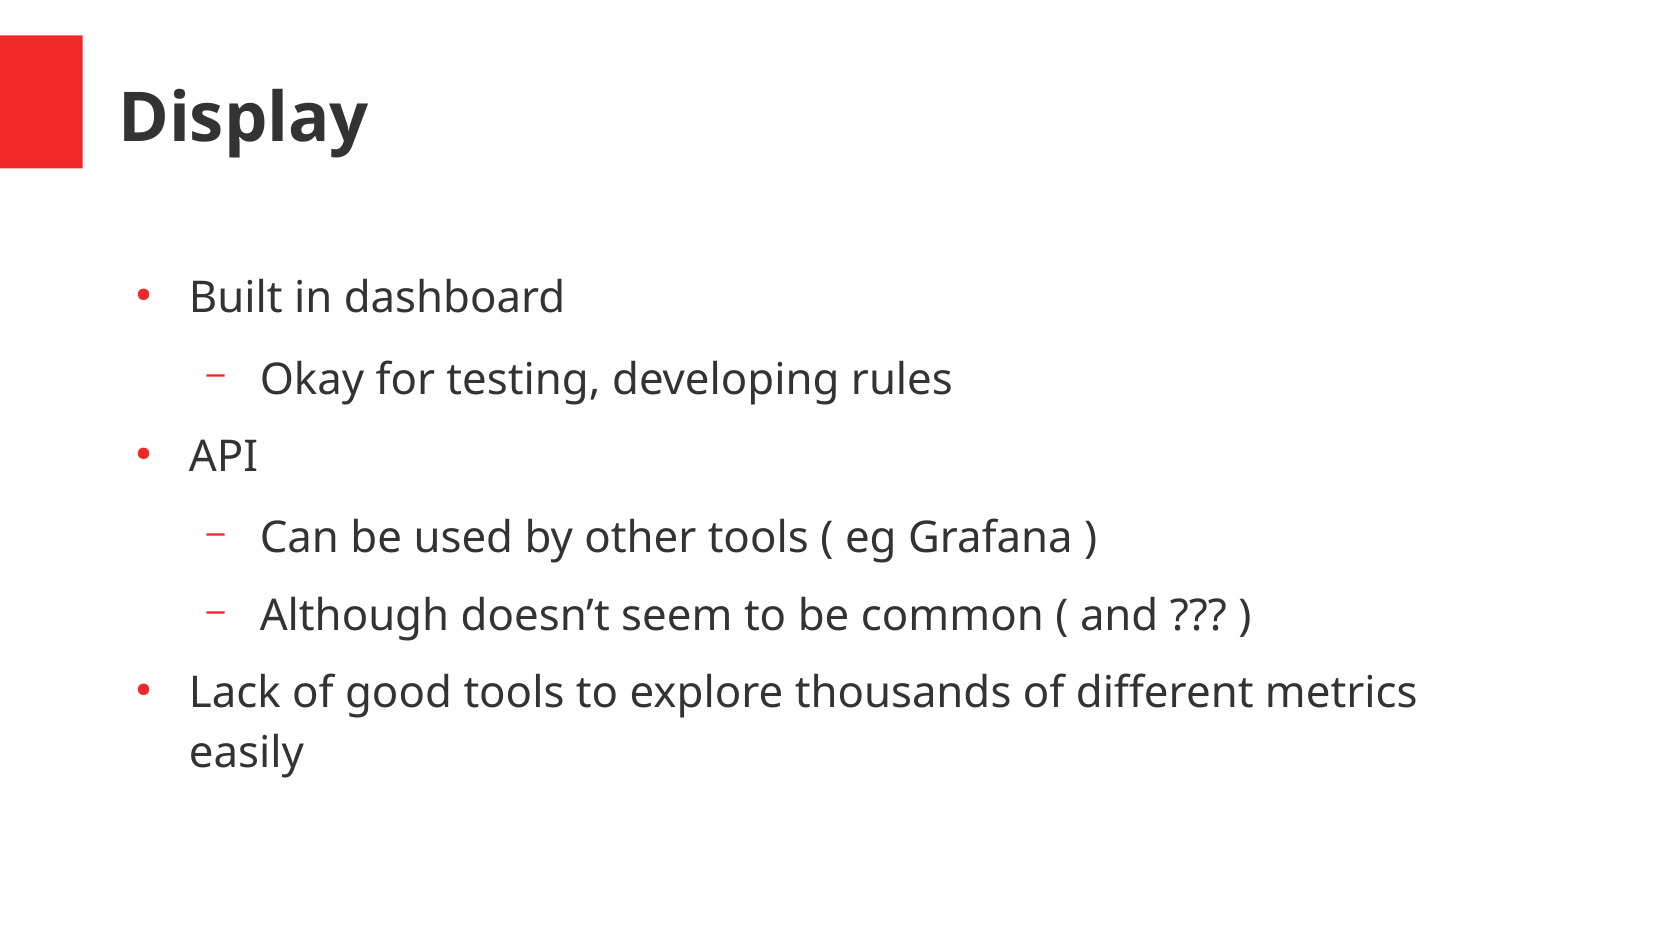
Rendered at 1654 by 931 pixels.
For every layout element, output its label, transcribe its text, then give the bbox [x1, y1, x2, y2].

list Built in dashboard Okay for testing, developing rules API Can be used by other tools ( eg Grafana ) Although doesn’t seem to be common ( and ??? ) Lack of good tools to explore thousands of different metrics easily [118, 265, 1536, 806]
title Display [118, 37, 1571, 193]
